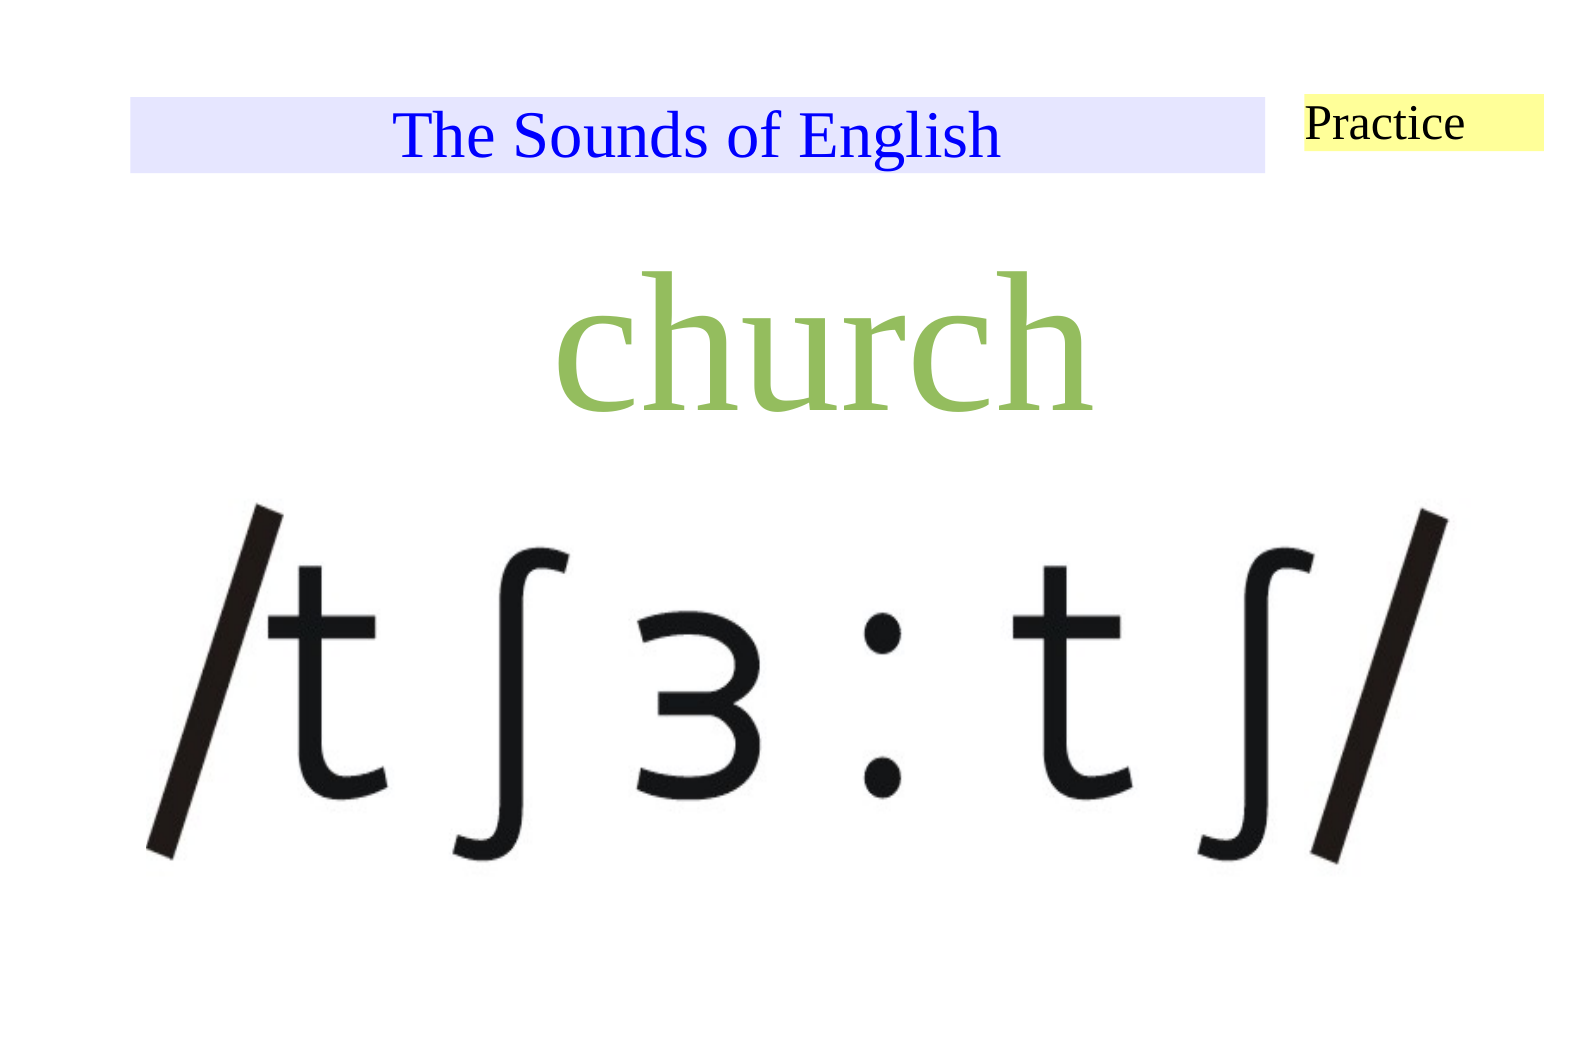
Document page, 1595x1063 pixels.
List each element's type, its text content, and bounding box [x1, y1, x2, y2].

picture [146, 468, 1548, 952]
text_box The Sounds of English [130, 97, 1266, 174]
text_box church [548, 227, 1099, 456]
text_box Practice [1304, 94, 1544, 152]
